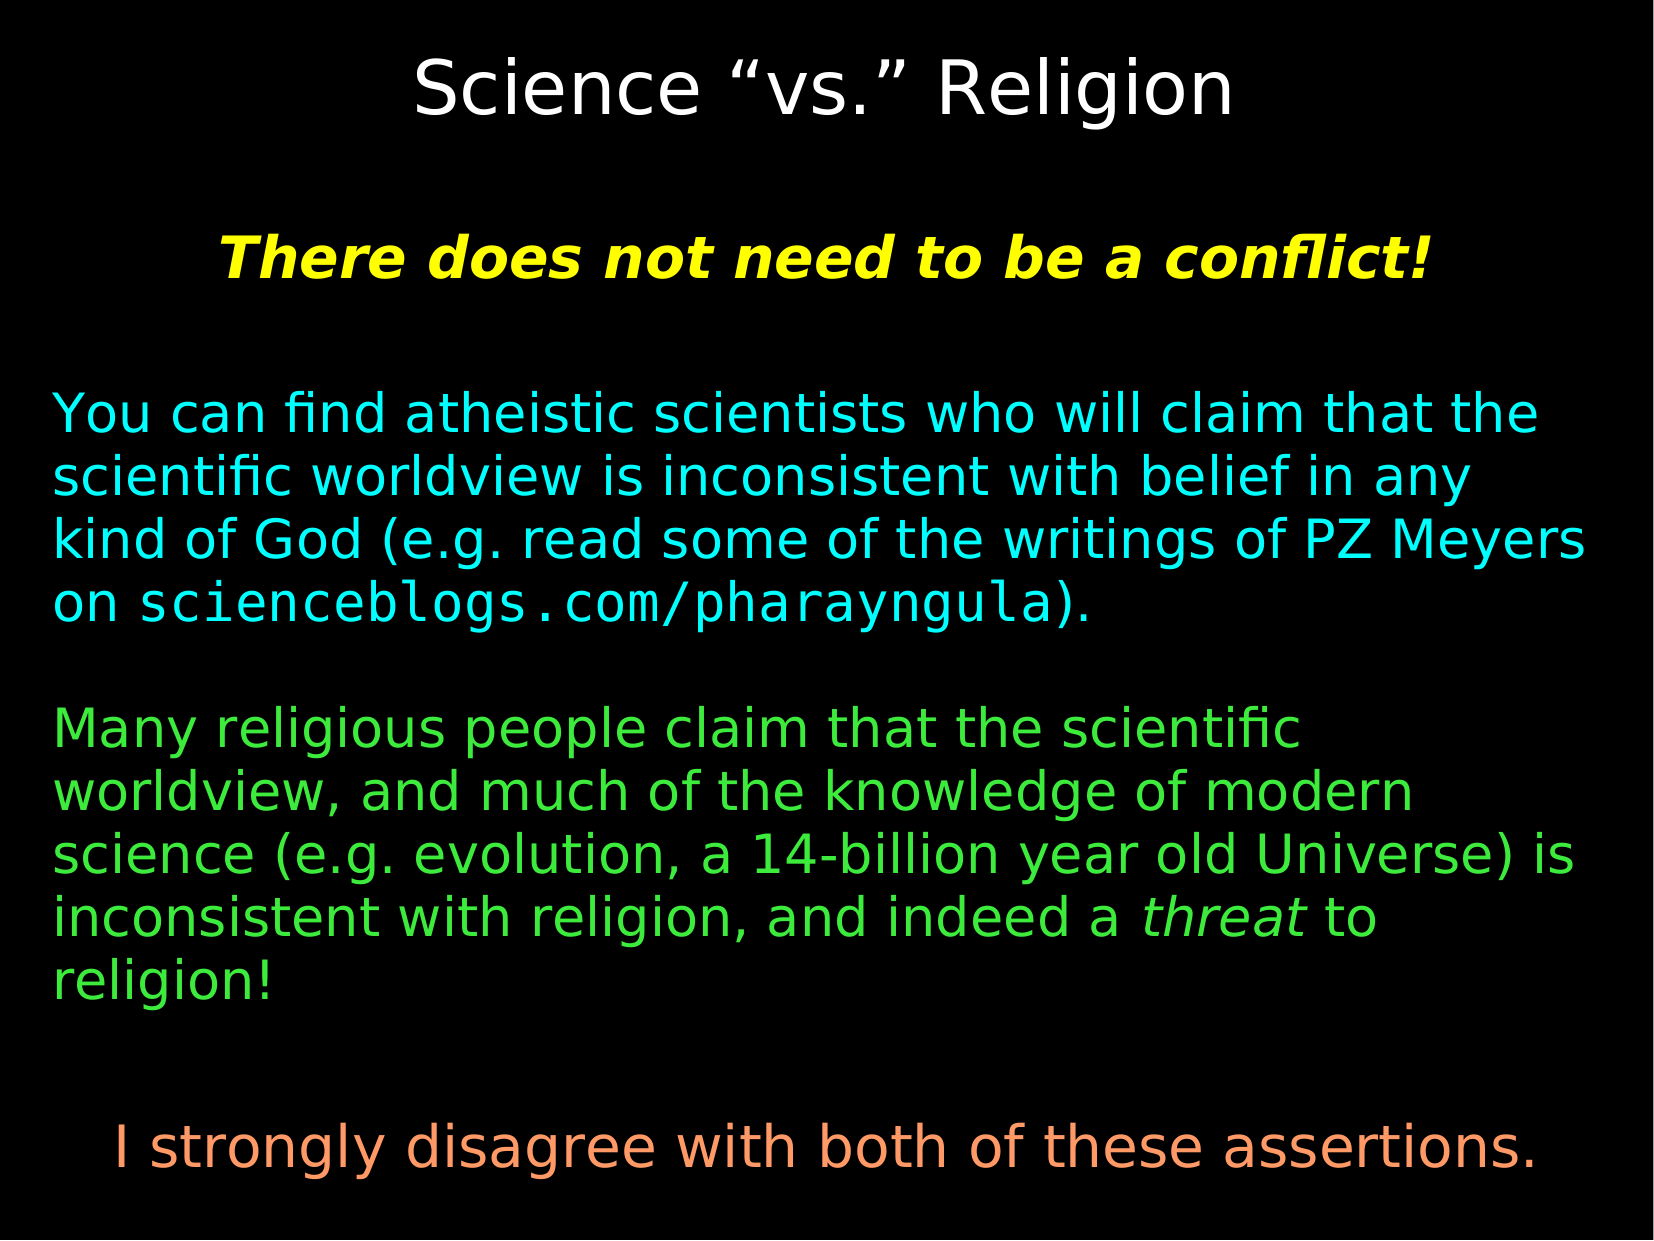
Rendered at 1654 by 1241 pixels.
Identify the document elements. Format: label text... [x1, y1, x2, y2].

text_box I strongly disagree with both of these assertions. [98, 1106, 1555, 1189]
text_box You can find atheistic scientists who will claim that the scientific worldview is inconsistent with belief in any kind of God (e.g. read some of the writings of PZ Meyers on scienceblogs.com/pharayngula). Many religious people claim that the scientific worldview, and much of the knowledge of modern science (e.g. evolution, a 14-billion year old Universe) is inconsistent with religion, and indeed a threat to religion! [37, 375, 1613, 1020]
text_box There does not need to be a conflict! [203, 217, 1450, 301]
text_box Science “vs.” Religion [397, 37, 1238, 140]
